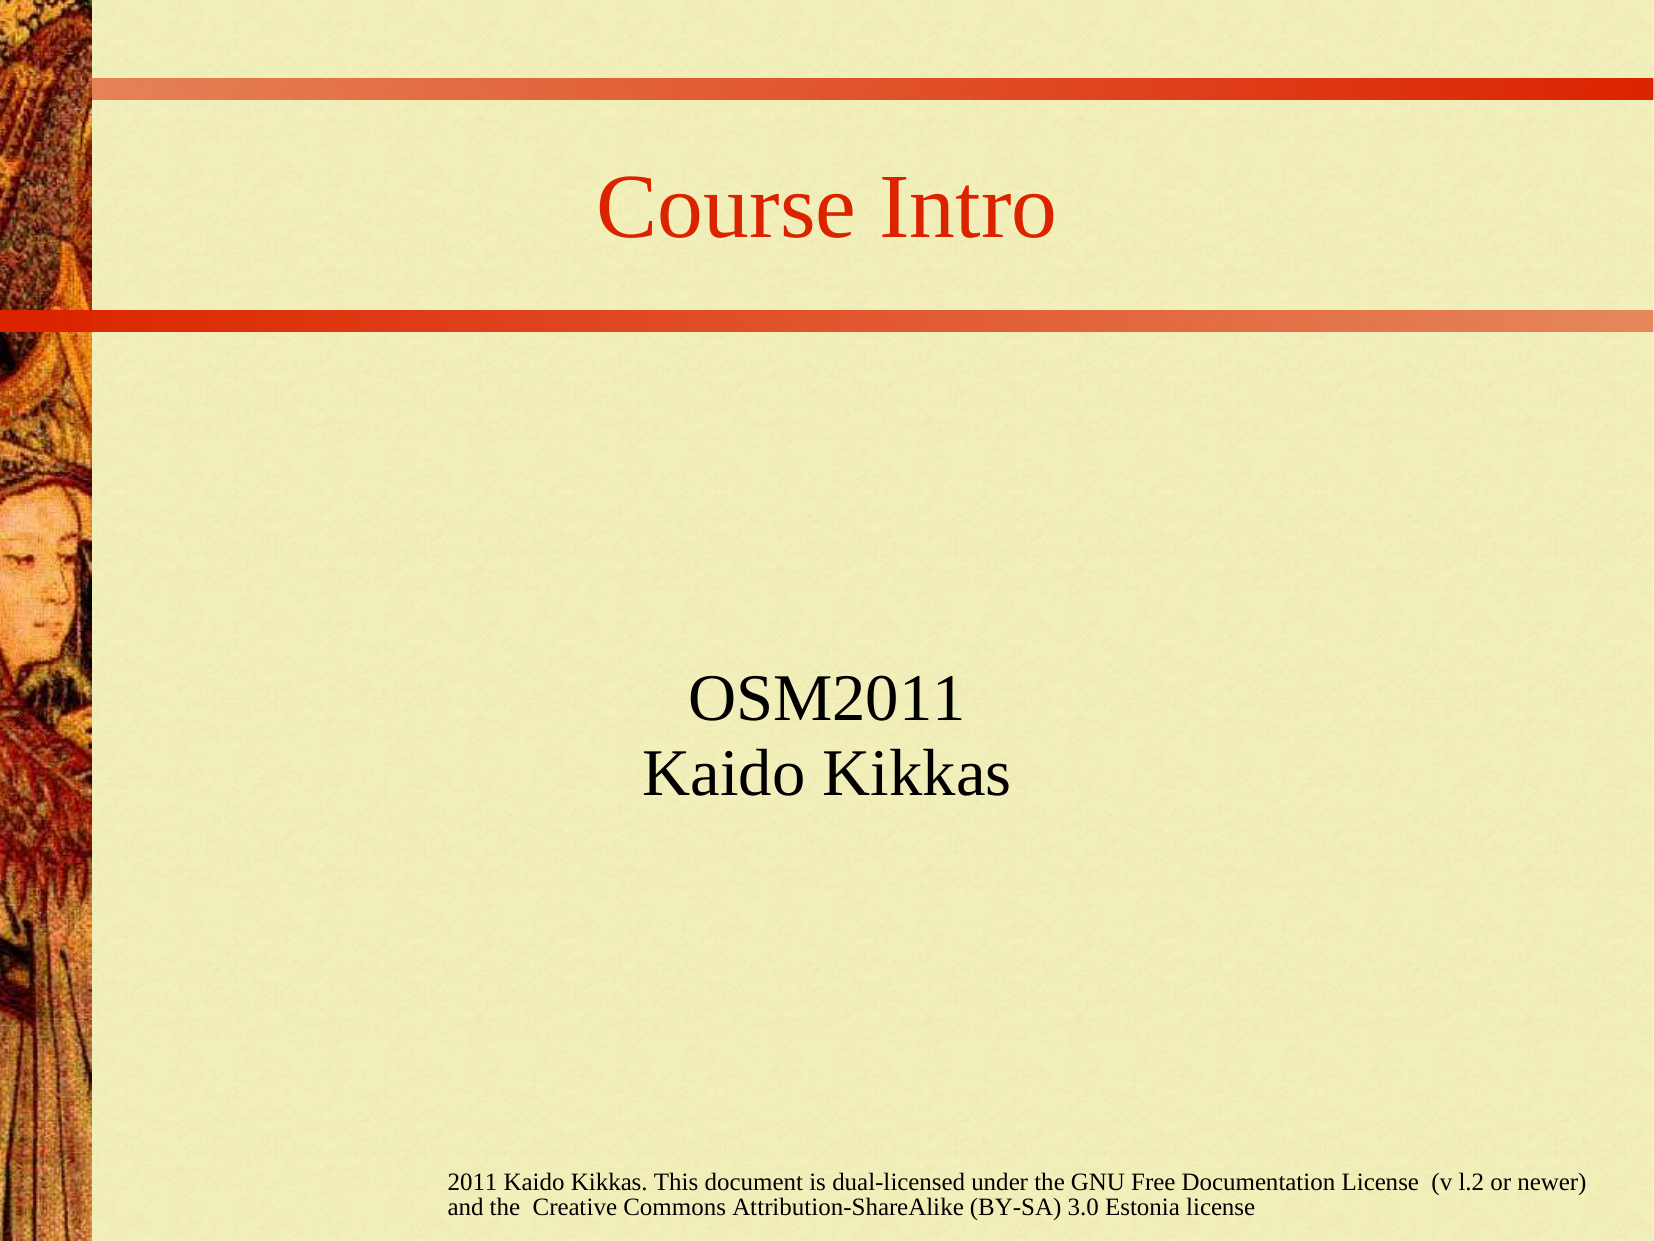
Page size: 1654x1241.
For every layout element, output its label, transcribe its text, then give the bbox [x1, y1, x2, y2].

text_box 2011 Kaido Kikkas. This document is dual-licensed under the GNU Free Documentation License (v l.2 or newer) and the Creative Commons Attribution-ShareAlike (BY-SA) 3.0 Estonia license [447, 1169, 1598, 1198]
picture [0, 0, 1654, 310]
title Course Intro [121, 102, 1534, 311]
picture [0, 332, 1654, 1241]
subtitle OSM2011 Kaido Kikkas [121, 344, 1534, 1127]
